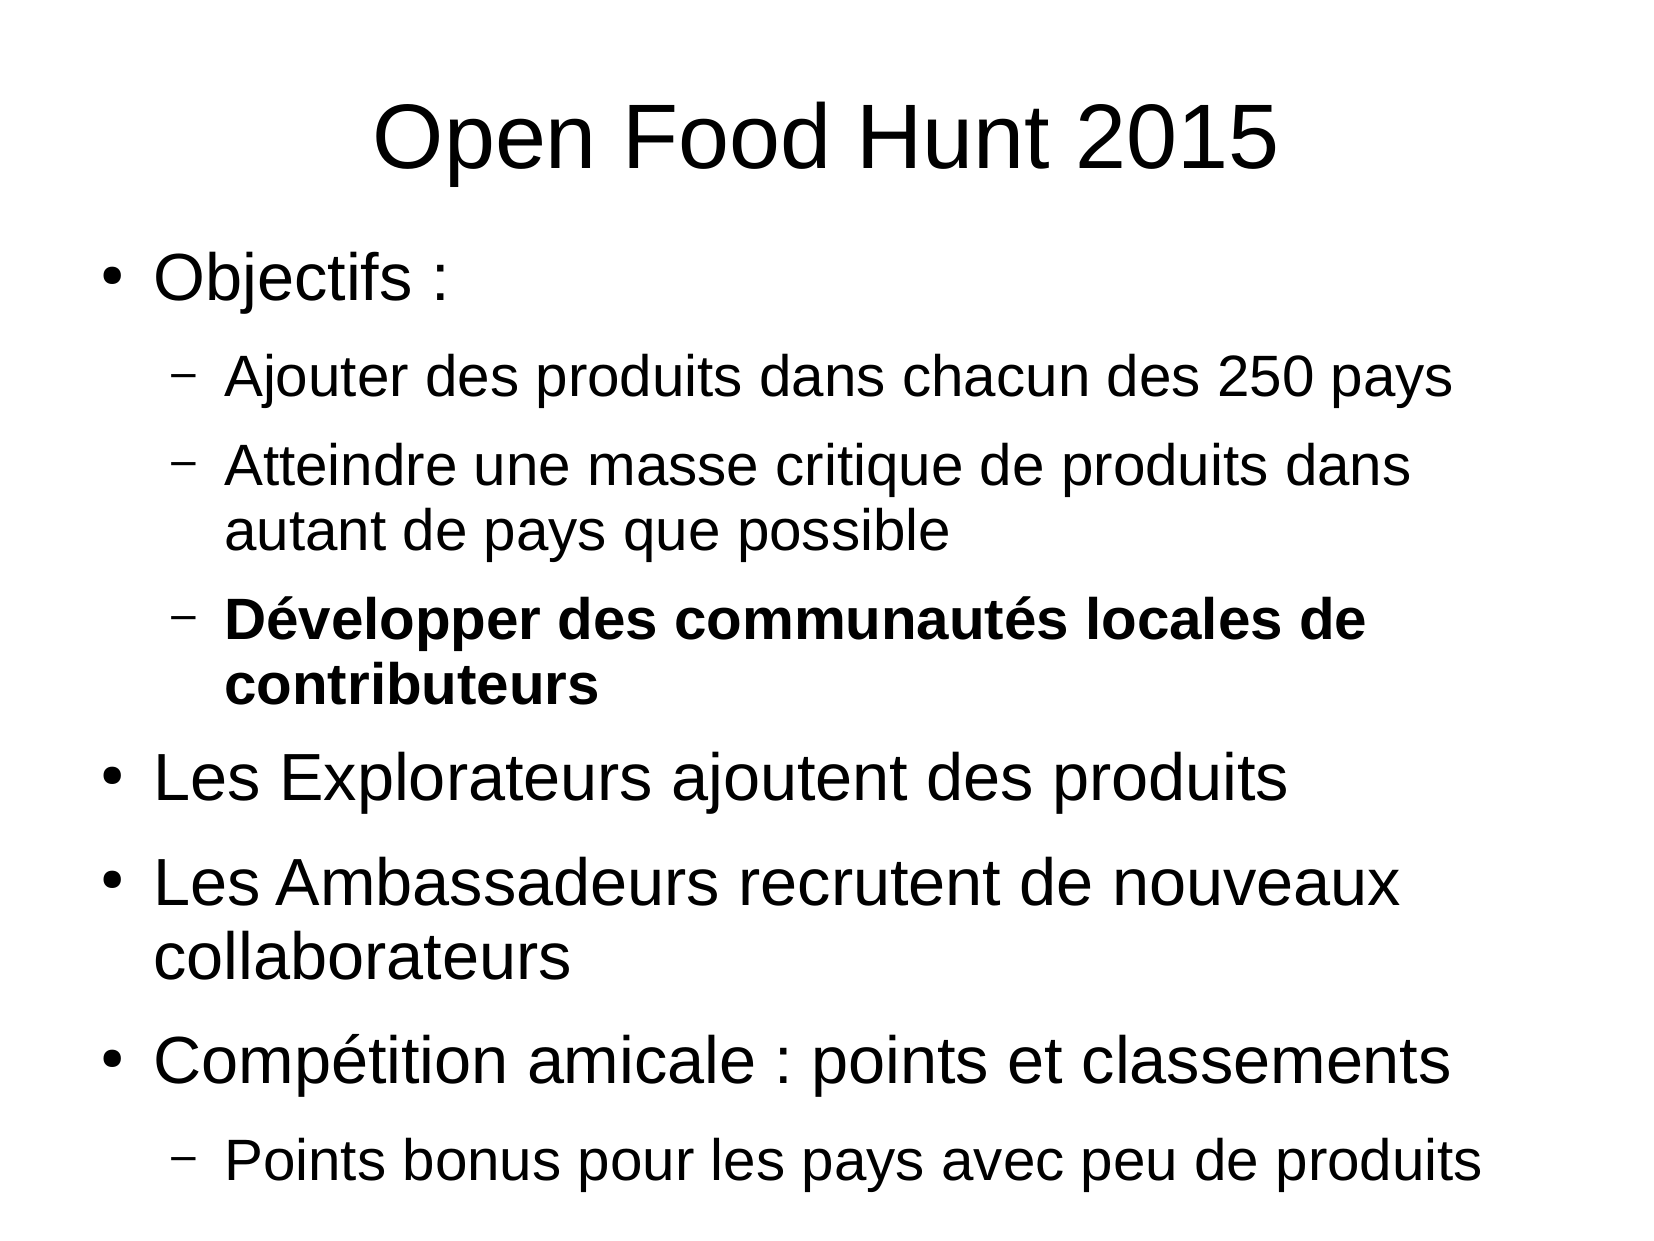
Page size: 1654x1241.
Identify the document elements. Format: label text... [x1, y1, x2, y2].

list Objectifs : Ajouter des produits dans chacun des 250 pays Atteindre une masse critique de produits dans autant de pays que possible Développer des communautés locales de contributeurs Les Explorateurs ajoutent des produits Les Ambassadeurs recrutent de nouveaux collaborateurs Compétition amicale : points et classements Points bonus pour les pays avec peu de produits [82, 240, 1571, 1241]
title Open Food Hunt 2015 [82, 49, 1571, 226]
